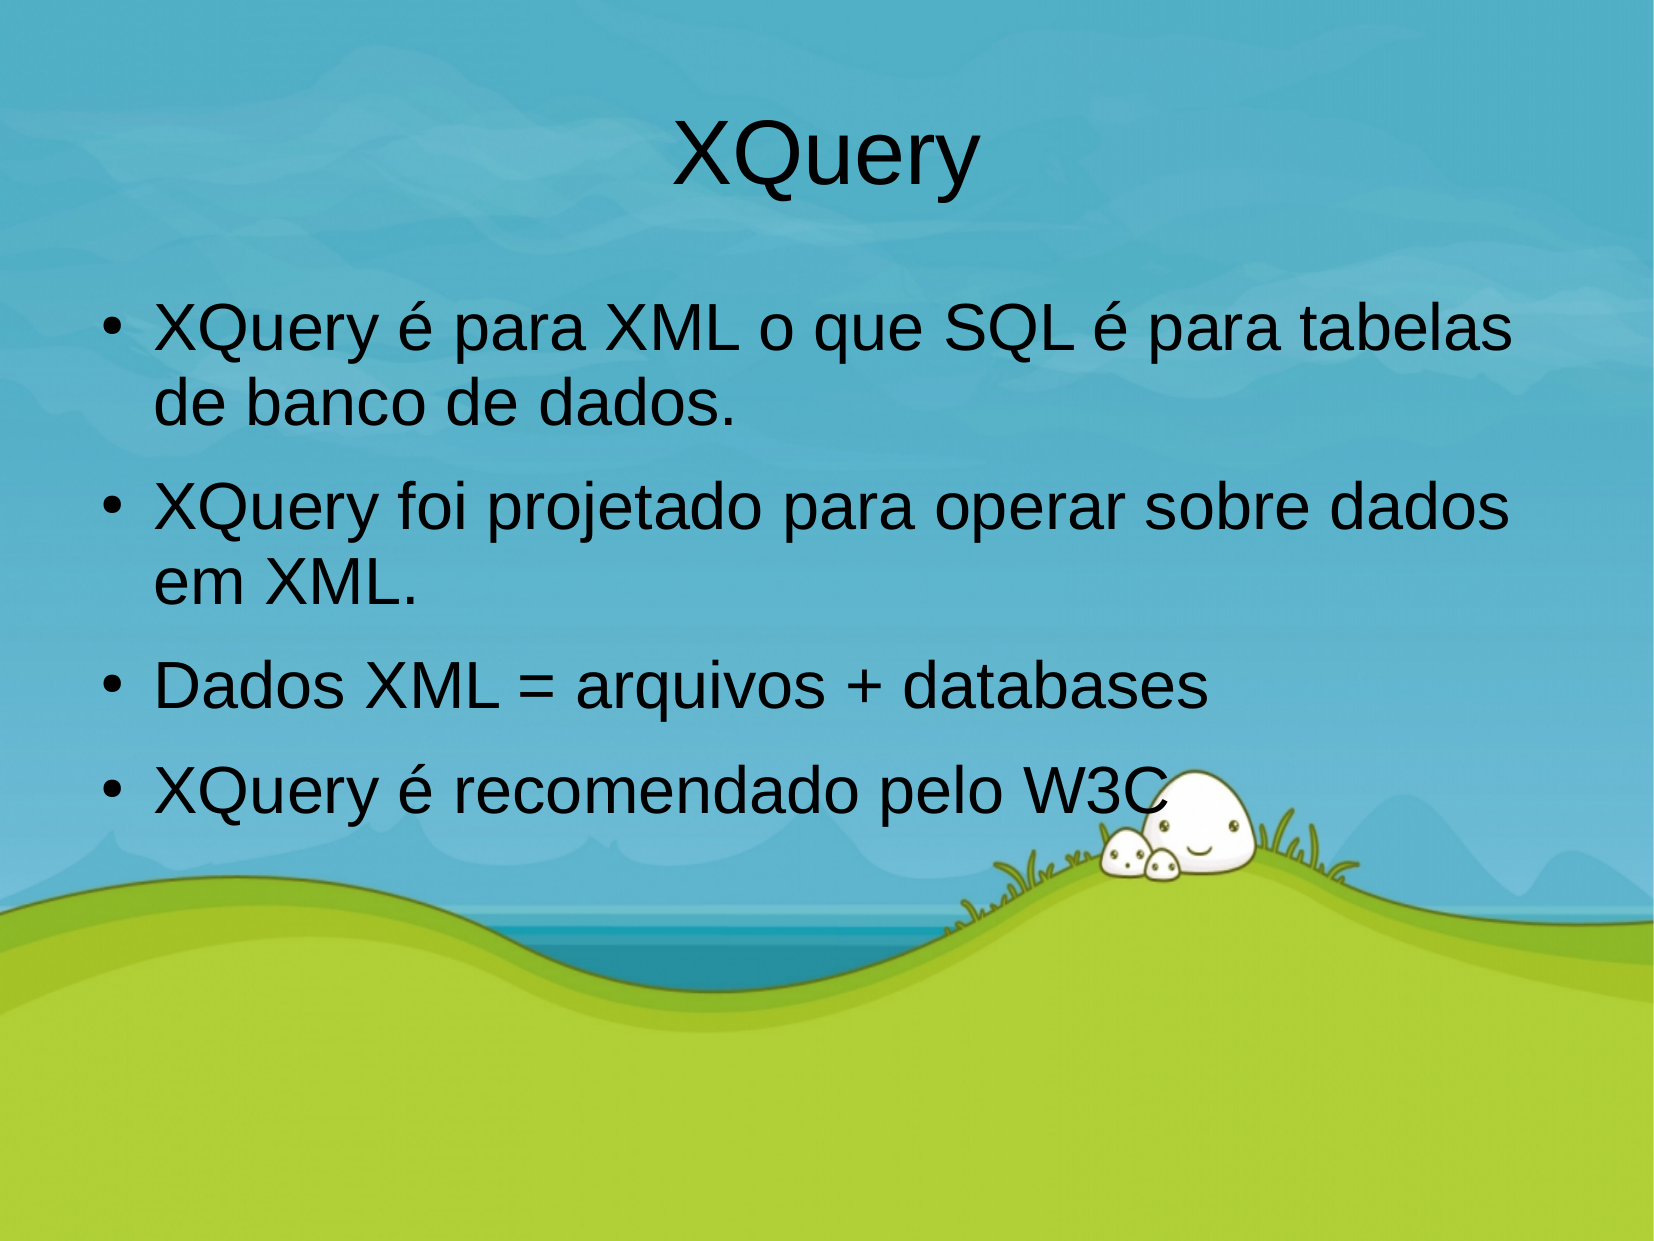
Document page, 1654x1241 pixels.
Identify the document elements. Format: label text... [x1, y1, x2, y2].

picture [0, 0, 1654, 1241]
list XQuery é para XML o que SQL é para tabelas de banco de dados. XQuery foi projetado para operar sobre dados em XML. Dados XML = arquivos + databases XQuery é recomendado pelo W3C [82, 290, 1571, 1109]
title XQuery [82, 49, 1571, 257]
